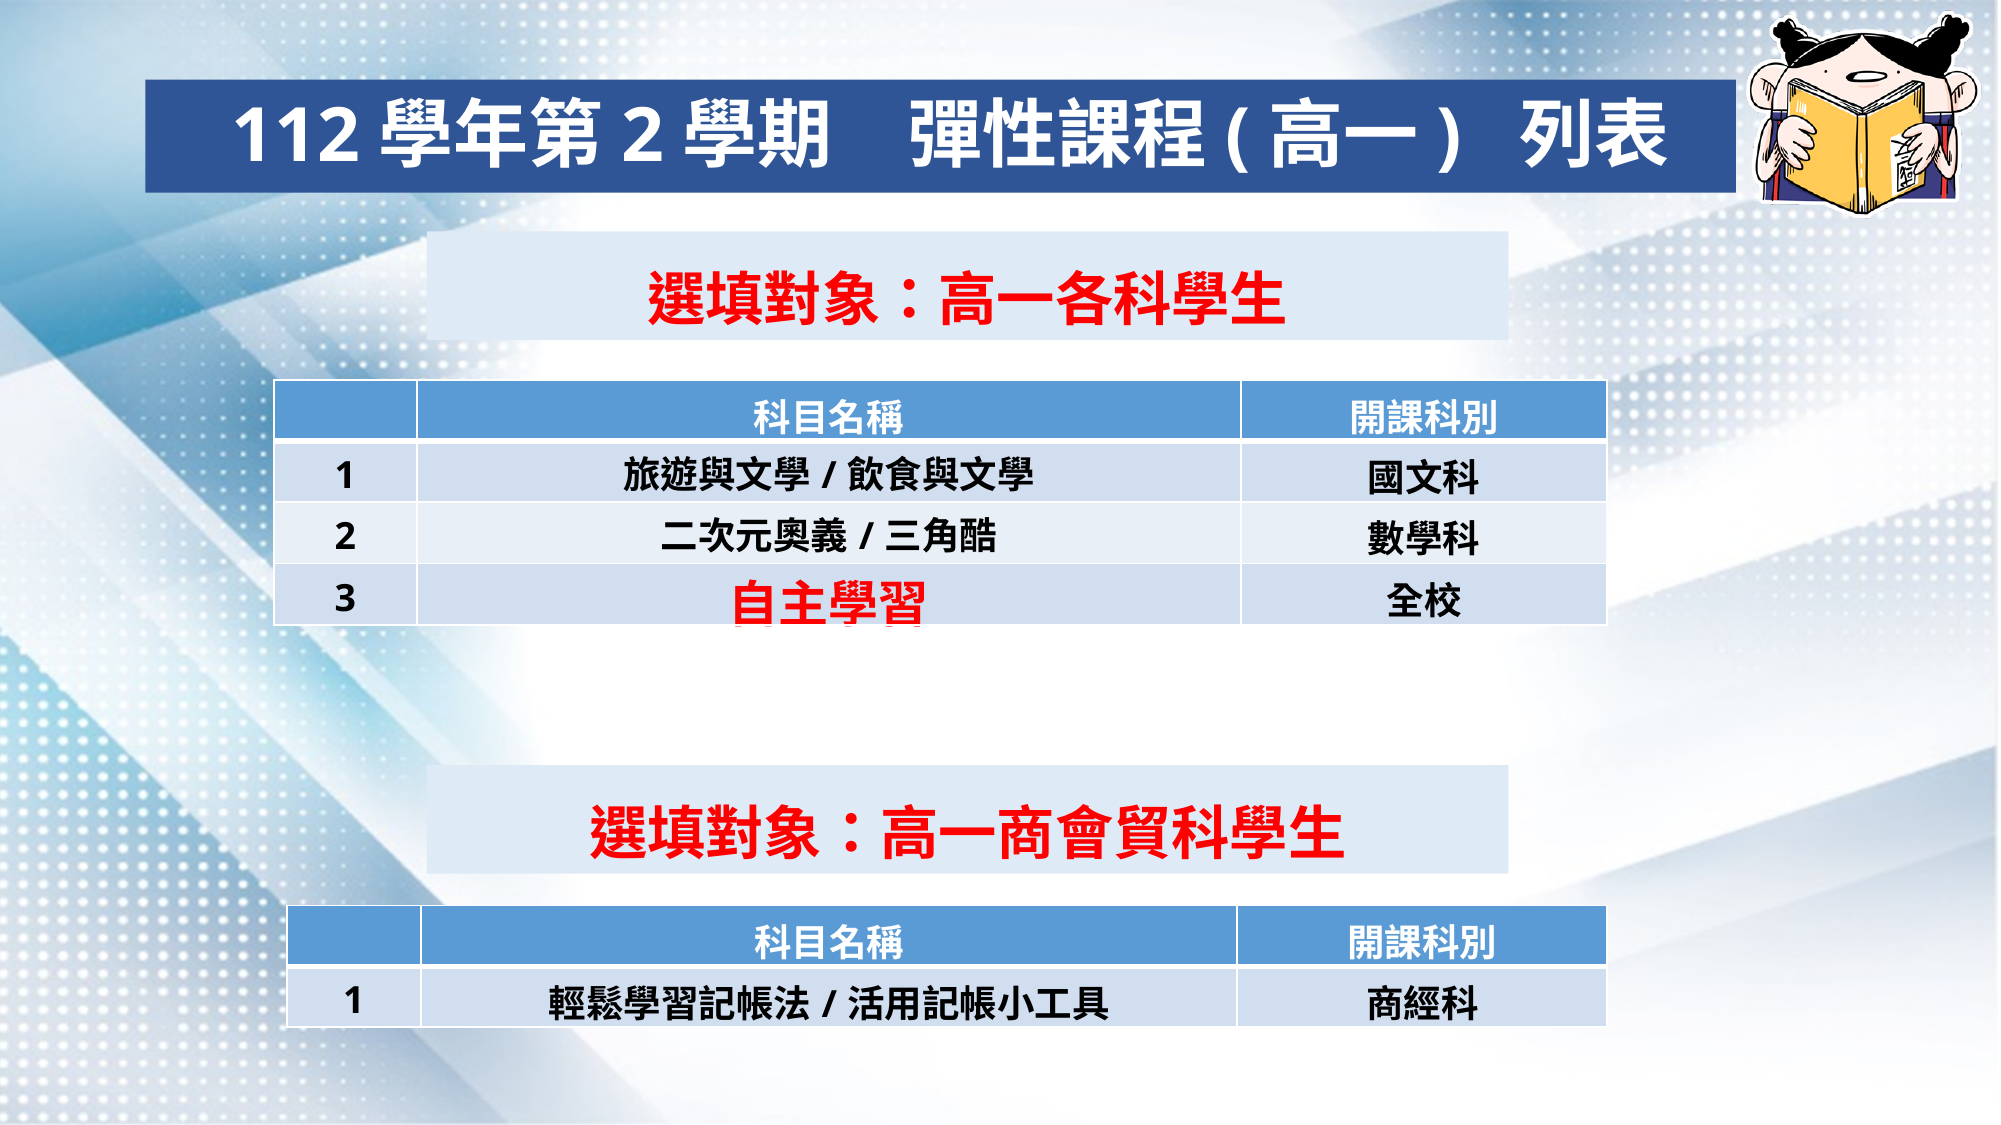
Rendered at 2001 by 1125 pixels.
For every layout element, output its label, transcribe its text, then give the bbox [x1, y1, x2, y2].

text_box 選填對象：高一各科學生 [426, 231, 1509, 340]
table_cell 2 [275, 503, 416, 563]
table_cell 自主學習 [741, 602, 765, 608]
table_cell 二次元奧義/三角酷 [418, 503, 1240, 563]
table_cell 自主學習 [741, 613, 765, 618]
table_header 科目名稱 [422, 906, 1236, 964]
table_header 科目名稱 [418, 381, 1240, 438]
table_cell 國文科 [1242, 444, 1606, 501]
text_box 選填對象：高一商會貿科學生 [426, 765, 1509, 874]
table_header [275, 381, 416, 438]
table_cell 3 [275, 564, 416, 624]
table_header 開課科別 [1242, 381, 1606, 438]
table_cell 自主學習 [418, 564, 1240, 624]
table_cell 商經科 [1238, 969, 1606, 1026]
table_cell 自主學習 [741, 592, 765, 597]
text_box 112學年第2學期 彈性課程(高一) 列表 [145, 79, 1727, 193]
picture [0, 0, 1998, 1125]
table_header 開課科別 [1238, 906, 1606, 964]
table_cell 1 [275, 444, 416, 501]
table_cell 數學科 [1242, 503, 1606, 563]
table_cell 輕鬆學習記帳法/活用記帳小工具 [422, 969, 1236, 1026]
table_header [288, 906, 420, 964]
table_cell 1 [288, 969, 420, 1026]
table_cell 旅遊與文學/飲食與文學 [418, 444, 1240, 501]
table_cell 全校 [1242, 564, 1606, 624]
